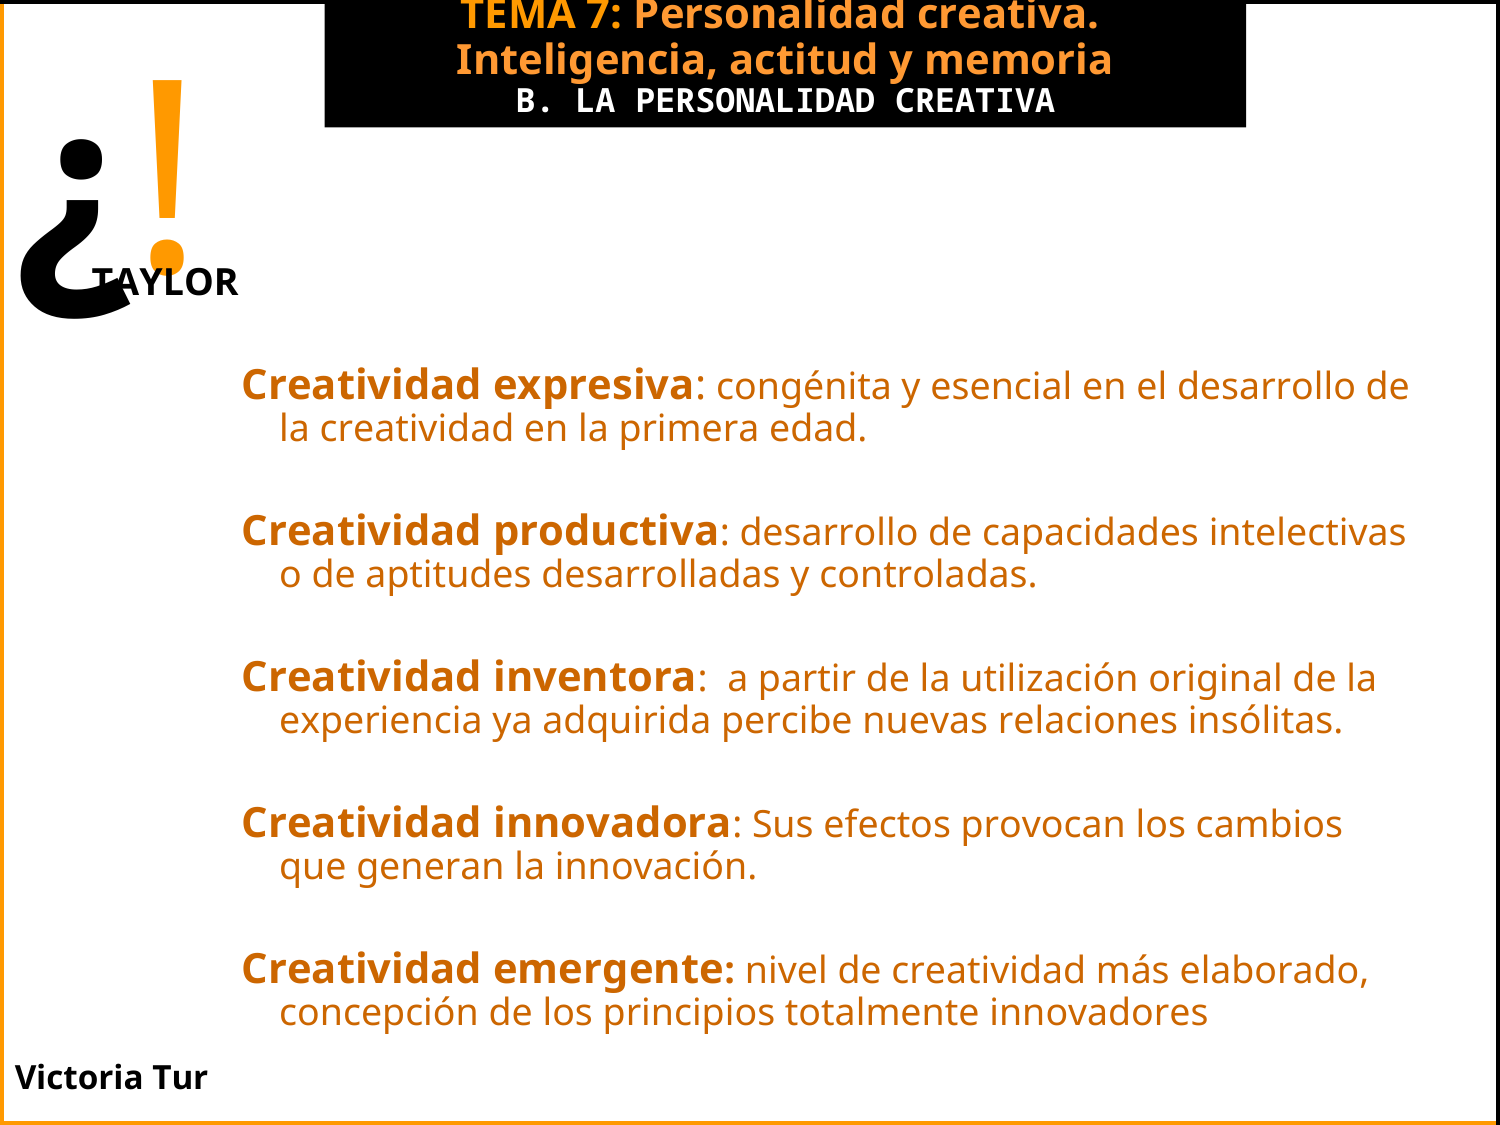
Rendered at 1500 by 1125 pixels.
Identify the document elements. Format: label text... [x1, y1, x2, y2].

list TAYLOR Creatividad expresiva: congénita y esencial en el desarrollo de la creatividad en la primera edad. Creatividad productiva: desarrollo de capacidades intelectivas o de aptitudes desarrolladas y controladas. Creatividad inventora: a partir de la utilización original de la experiencia ya adquirida percibe nuevas relaciones insólitas. Creatividad innovadora: Sus efectos provocan los cambios que generan la innovación. Creatividad emergente: nivel de creatividad más elaborado, concepción de los principios totalmente innovadores [76, 255, 1427, 1125]
